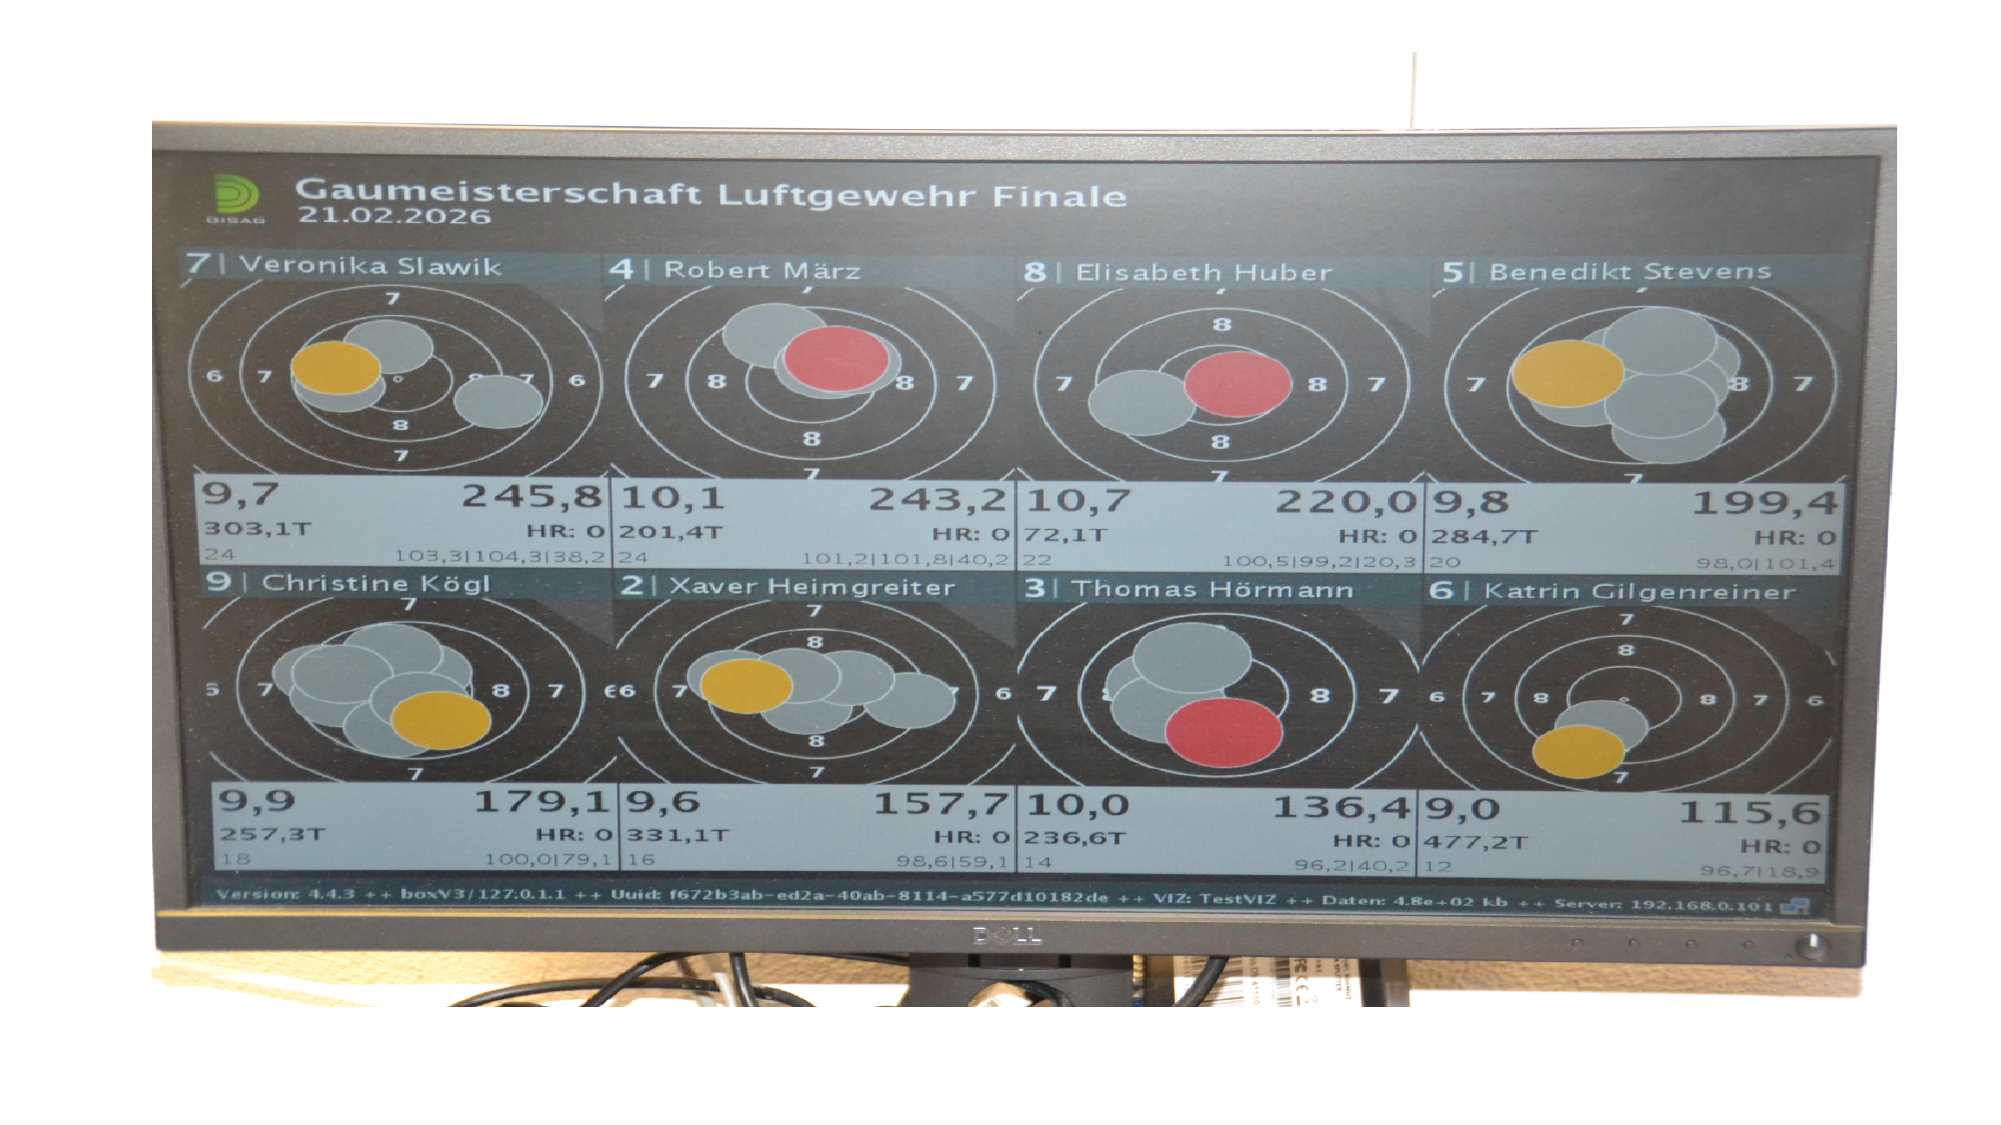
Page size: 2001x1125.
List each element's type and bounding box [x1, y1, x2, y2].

chart [152, 52, 1898, 1007]
